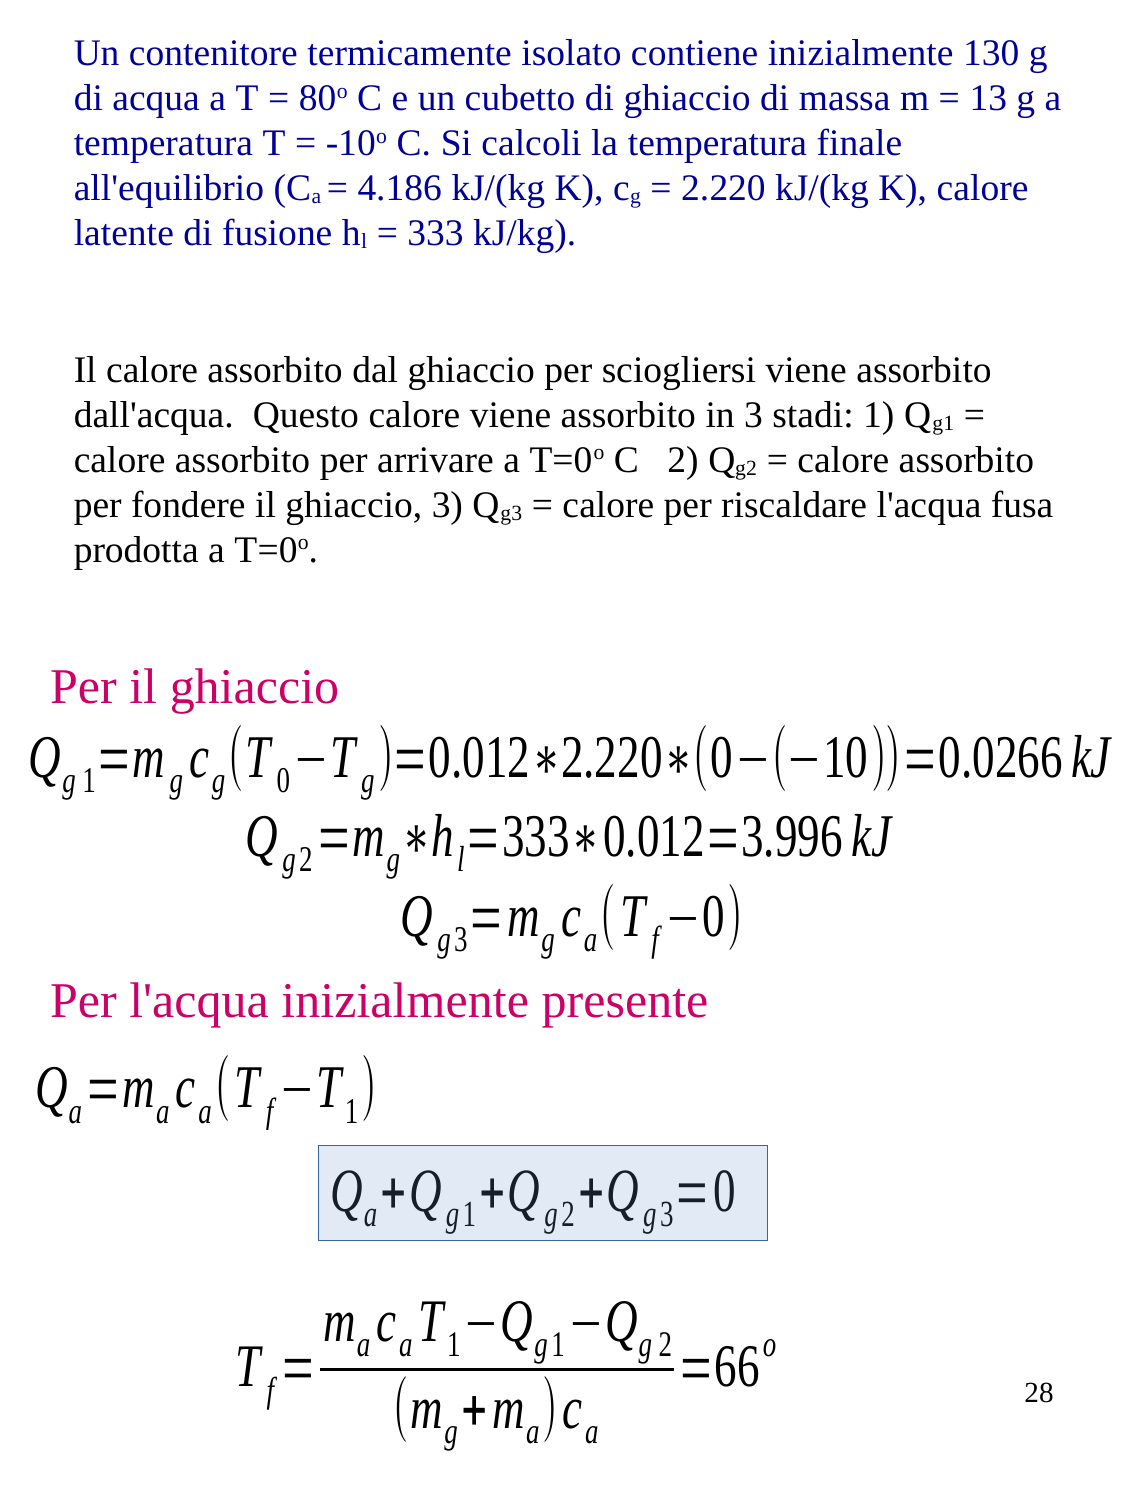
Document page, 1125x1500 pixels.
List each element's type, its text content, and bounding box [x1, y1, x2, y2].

text_box [318, 1145, 768, 1241]
chart [17, 720, 1125, 961]
text_box Il calore assorbito dal ghiaccio per sciogliersi viene assorbito dall'acqua. Questo calore viene assorbito in 3 stadi: 1) Qg1 = calore assorbito per arrivare a T=0o C 2) Qg2 = calore assorbito per fondere il ghiaccio, 3) Qg3 = calore per riscaldare l'acqua fusa prodotta a T=0o. [59, 337, 1087, 615]
text_box Per il ghiaccio [35, 645, 426, 721]
chart [23, 1051, 388, 1130]
chart [224, 1288, 787, 1453]
text_box Un contenitore termicamente isolato contiene inizialmente 130 g di acqua a T = 80o C e un cubetto di ghiaccio di massa m = 13 g a temperatura T = -10o C. Si calcoli la temperatura finale all'equilibrio (Ca = 4.186 kJ/(kg K), cg = 2.220 kJ/(kg K), calore latente di fusione hl = 333 kJ/kg). [59, 20, 1087, 286]
text_box Per l'acqua inizialmente presente [35, 960, 792, 1035]
